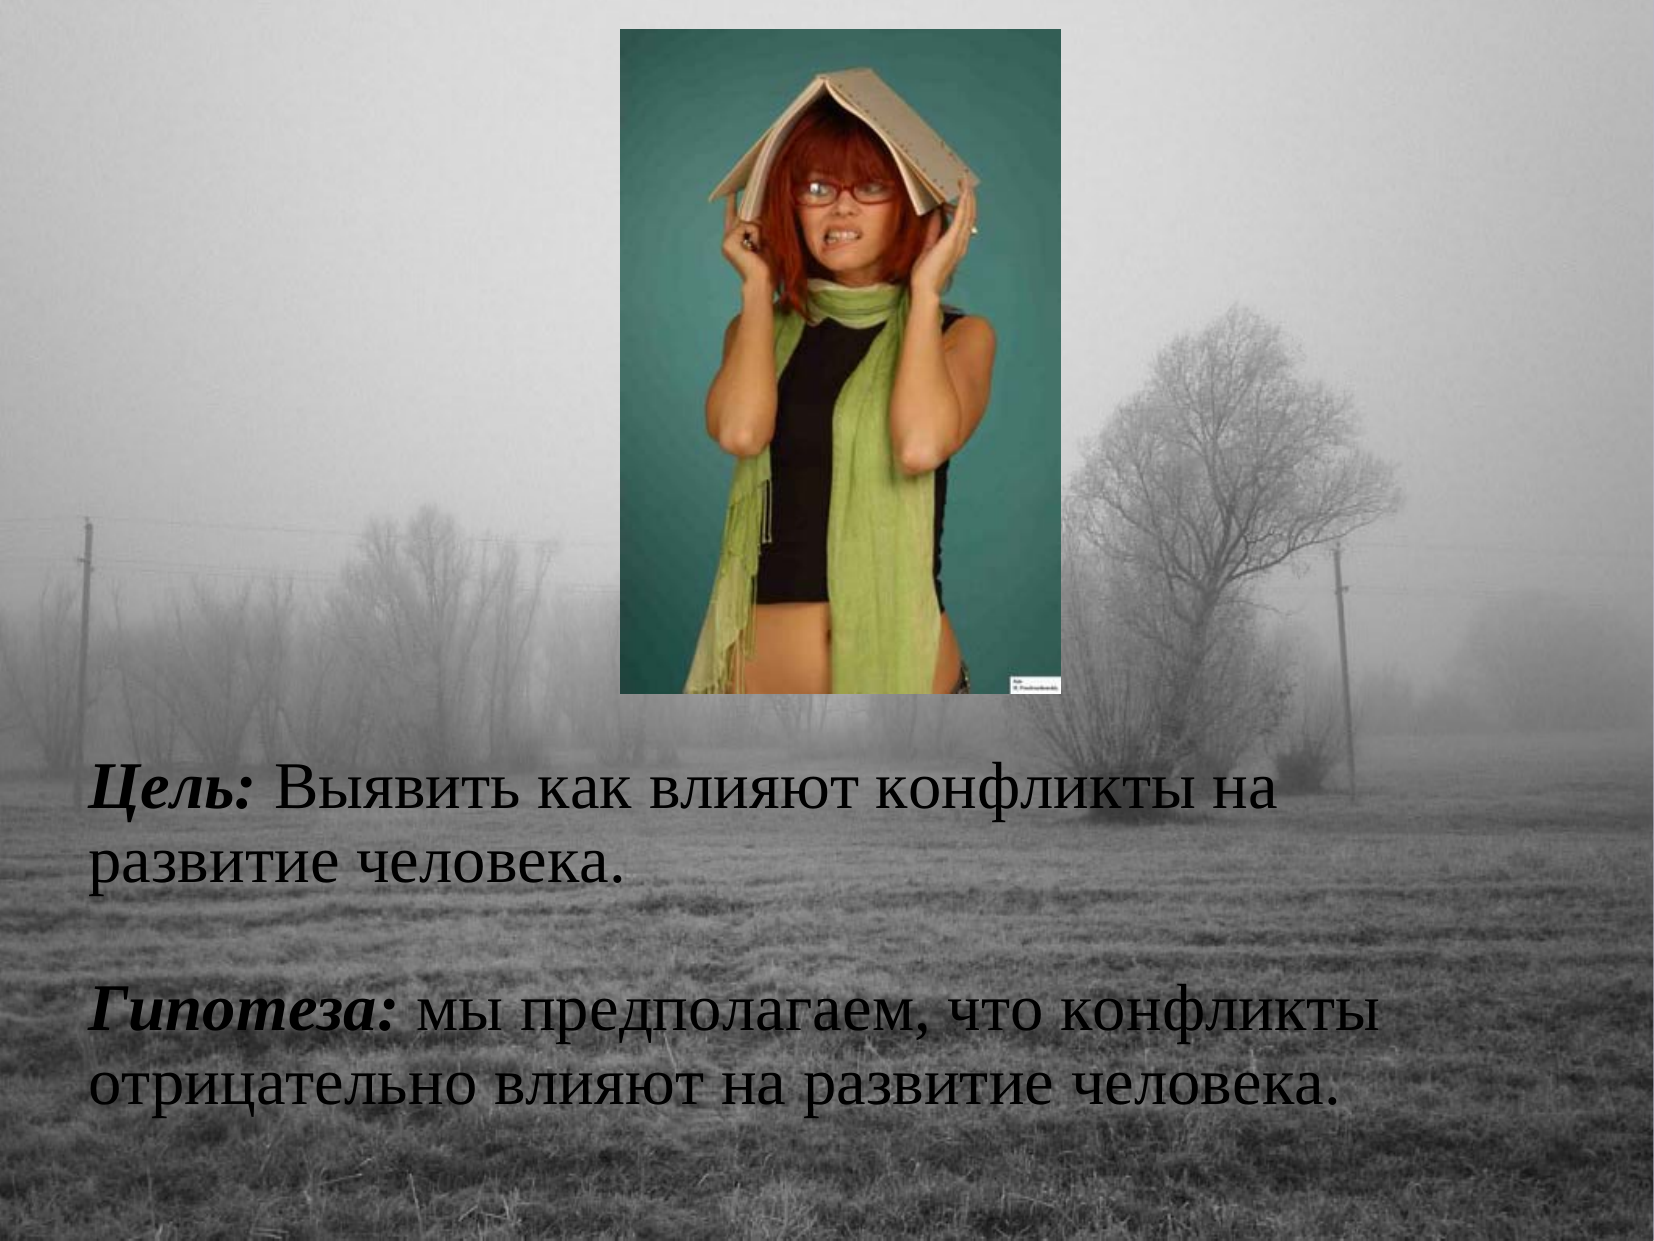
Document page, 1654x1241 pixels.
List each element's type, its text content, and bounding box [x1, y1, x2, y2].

picture [0, 0, 1654, 1241]
subtitle Цель: Выявить как влияют конфликты на развитие человека. Гипотеза: мы предполагаем, что конфликты отрицательно влияют на развитие человека. [88, 628, 1501, 1241]
